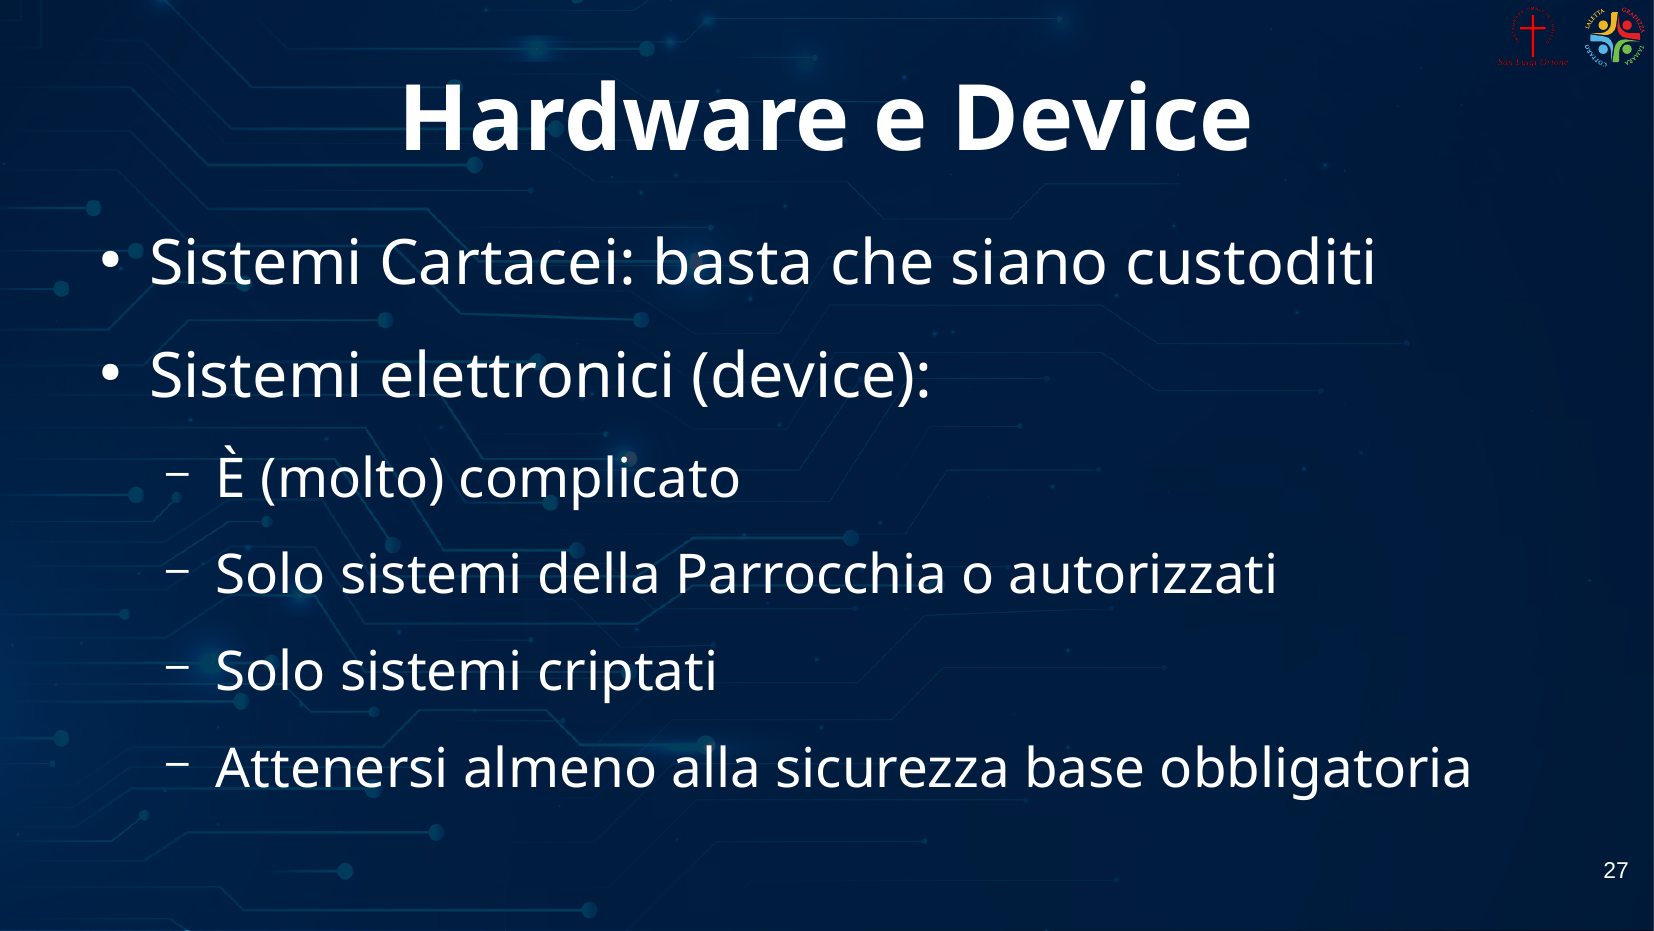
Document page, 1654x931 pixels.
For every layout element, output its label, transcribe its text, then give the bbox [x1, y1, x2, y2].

list Sistemi Cartacei: basta che siano custoditi Sistemi elettronici (device): È (molto) complicato Solo sistemi della Parrocchia o autorizzati Solo sistemi criptati Attenersi almeno alla sicurezza base obbligatoria [82, 217, 1571, 809]
picture [1498, 7, 1568, 37]
title Hardware e Device [82, 37, 1571, 193]
